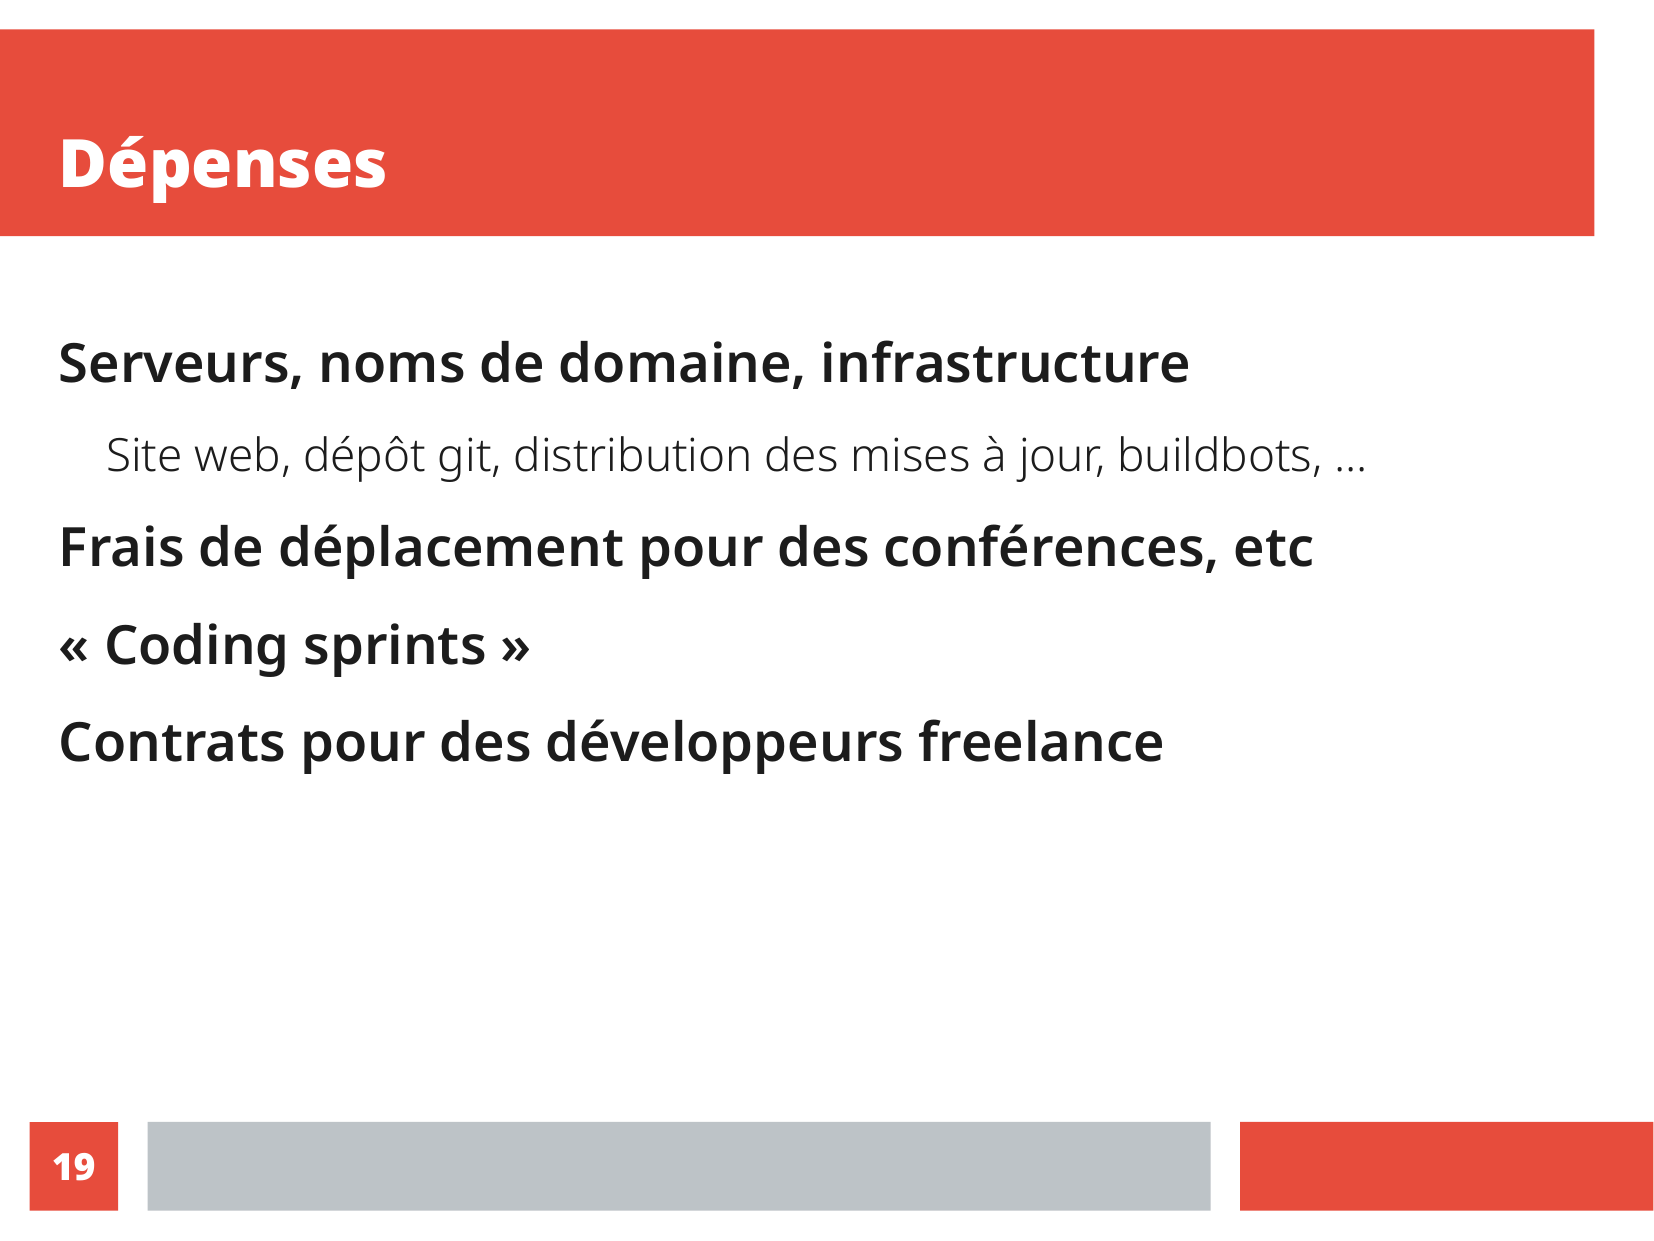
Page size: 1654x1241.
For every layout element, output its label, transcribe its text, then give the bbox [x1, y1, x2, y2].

list Serveurs, noms de domaine, infrastructure Site web, dépôt git, distribution des mises à jour, buildbots, ... Frais de déplacement pour des conférences, etc « Coding sprints » Contrats pour des développeurs freelance [59, 324, 1565, 1093]
title Dépenses [59, 59, 1595, 207]
